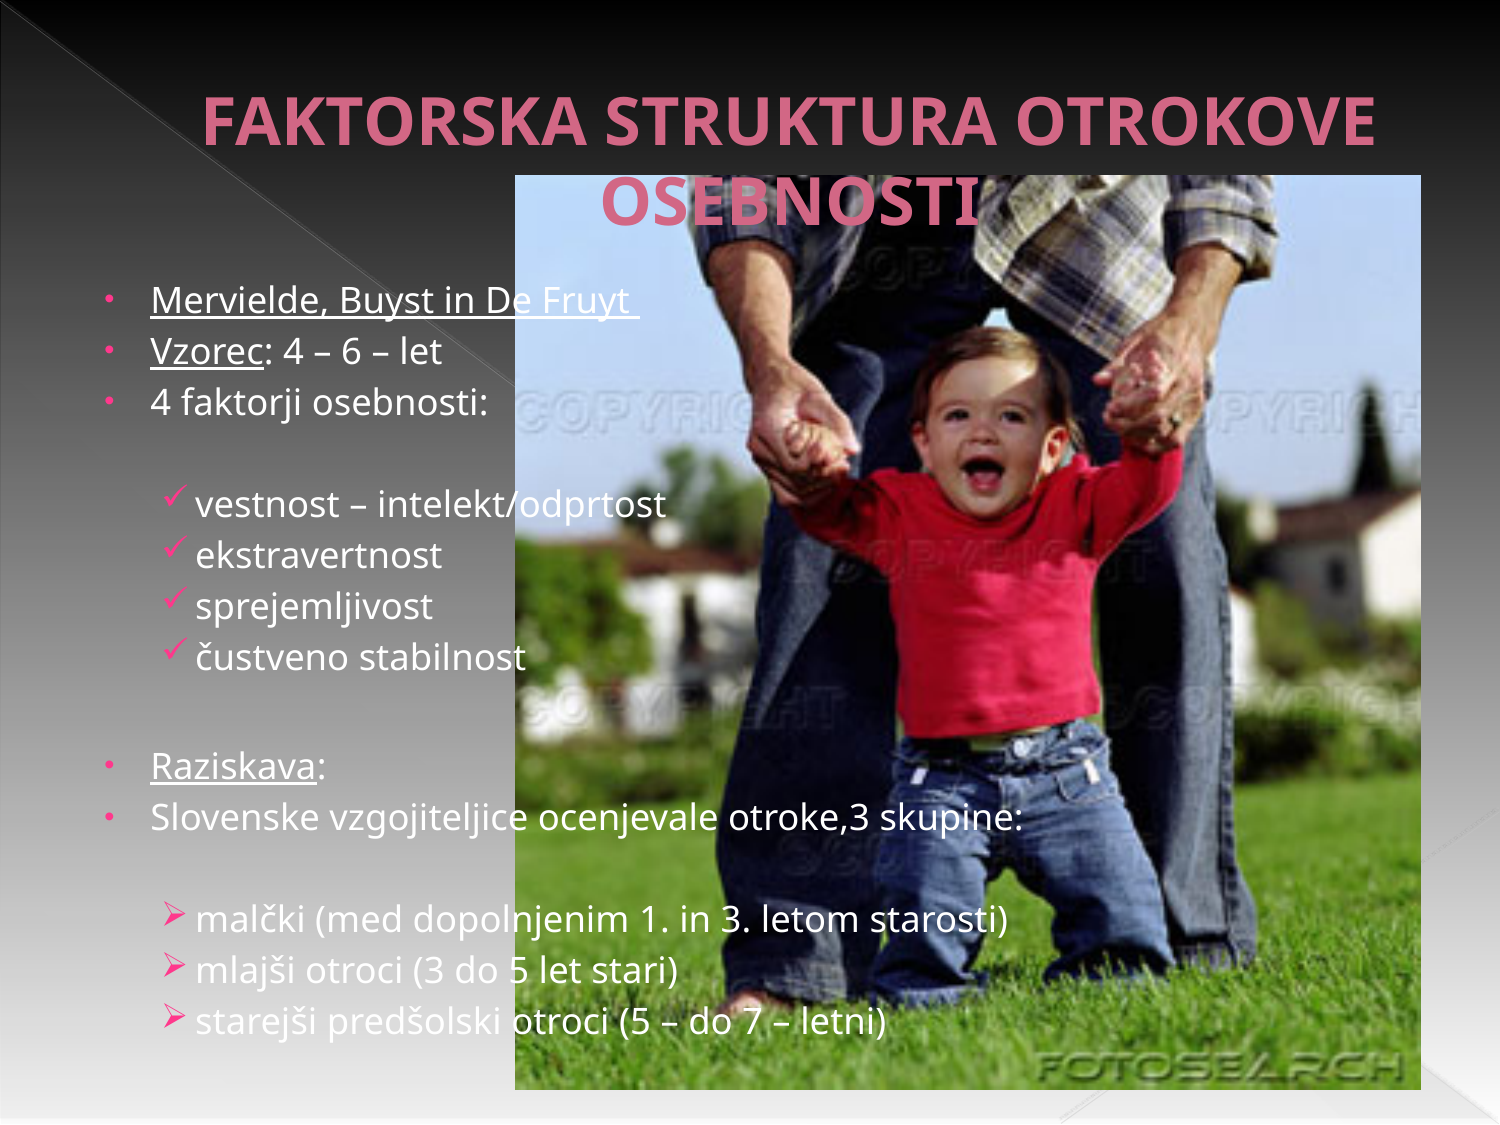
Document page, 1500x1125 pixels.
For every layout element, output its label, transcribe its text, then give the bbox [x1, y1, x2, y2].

list Mervielde, Buyst in De Fruyt Vzorec: 4 – 6 – let 4 faktorji osebnosti: vestnost – intelekt/odprtost ekstravertnost sprejemljivost čustveno stabilnost Raziskava: Slovenske vzgojiteljice ocenjevale otroke,3 skupine: malčki (med dopolnjenim 1. in 3. letom starosti) mlajši otroci (3 do 5 let stari) starejši predšolski otroci (5 – do 7 – letni) [82, 269, 1425, 1059]
picture [515, 1059, 1421, 1090]
title FAKTORSKA STRUKTURA OTROKOVE OSEBNOSTI [75, 43, 1425, 274]
